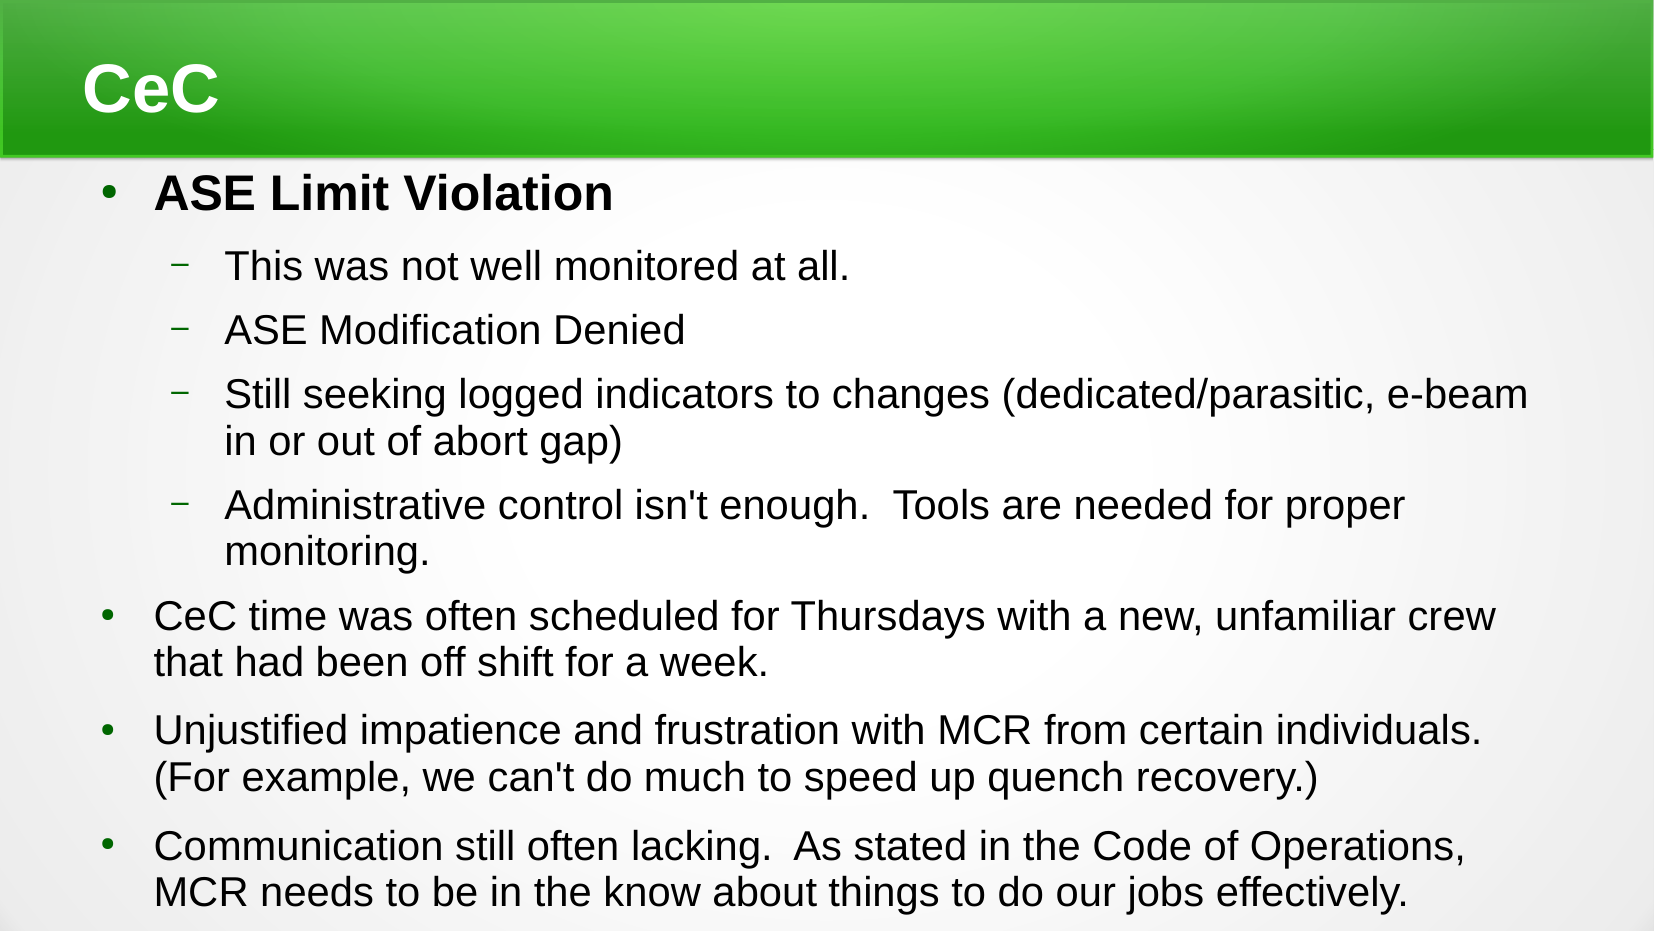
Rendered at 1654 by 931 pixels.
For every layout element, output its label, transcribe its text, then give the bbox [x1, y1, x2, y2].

title CeC [82, 35, 1571, 142]
list ASE Limit Violation This was not well monitored at all. ASE Modification Denied Still seeking logged indicators to changes (dedicated/parasitic, e-beam in or out of abort gap) Administrative control isn't enough. Tools are needed for proper monitoring. CeC time was often scheduled for Thursdays with a new, unfamiliar crew that had been off shift for a week. Unjustified impatience and frustration with MCR from certain individuals. (For example, we can't do much to speed up quench recovery.) Communication still often lacking. As stated in the Code of Operations, MCR needs to be in the know about things to do our jobs effectively. [82, 165, 1571, 764]
